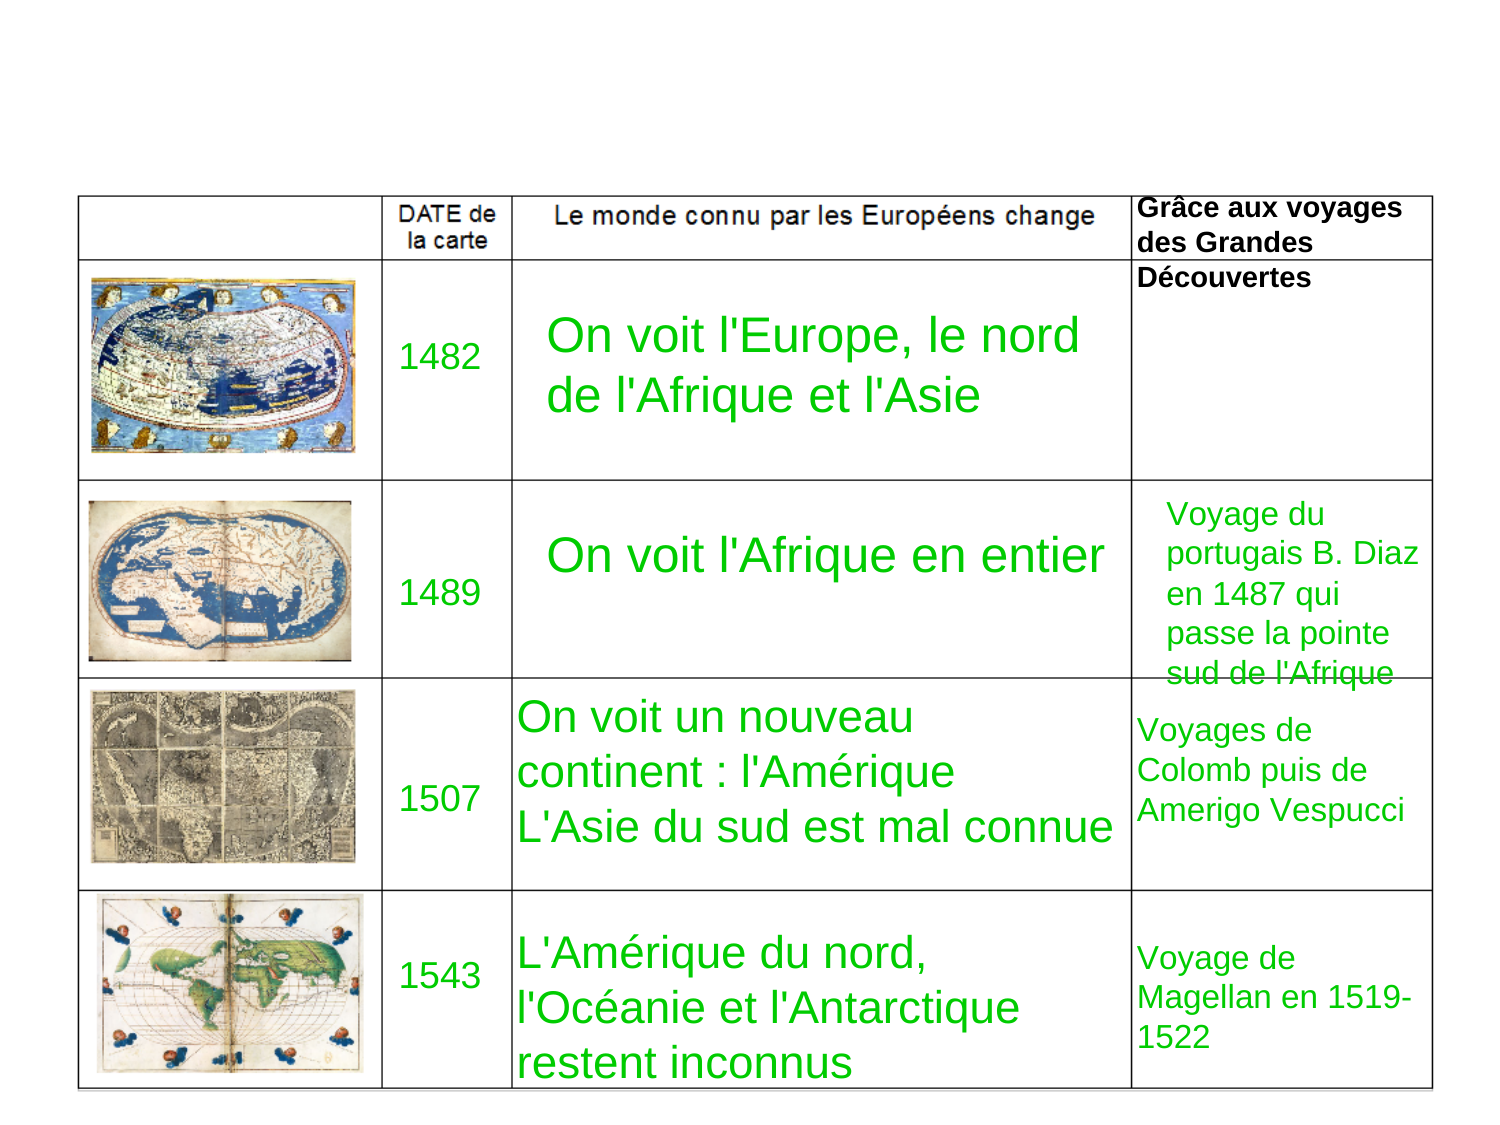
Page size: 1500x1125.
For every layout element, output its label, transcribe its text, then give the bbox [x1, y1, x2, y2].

picture [1123, 1063, 1447, 1093]
text_box L'Amérique du nord, l'Océanie et l'Antarctique restent inconnus [501, 915, 1123, 1125]
text_box 1482 [383, 324, 502, 385]
text_box Voyages de Colomb puis de Amerigo Vespucci [1122, 700, 1447, 836]
text_box Voyage de Magellan en 1519- 1522 [1123, 928, 1447, 1063]
text_box On voit l'Europe, le nord de l'Afrique et l'Asie [531, 295, 1123, 431]
picture [67, 185, 1447, 1093]
text_box Voyage du portugais B. Diaz en 1487 qui passe la pointe sud de l'Afrique [1151, 484, 1447, 699]
text_box 1507 [383, 766, 501, 827]
text_box Grâce aux voyages des Grandes Découvertes [1122, 181, 1477, 266]
text_box On voit l'Afrique en entier [531, 514, 1123, 590]
picture [1152, 836, 1447, 928]
text_box 1543 [383, 944, 501, 1004]
text_box 1489 [383, 560, 502, 621]
text_box On voit un nouveau continent : l'Amérique L'Asie du sud est mal connue [501, 679, 1152, 928]
